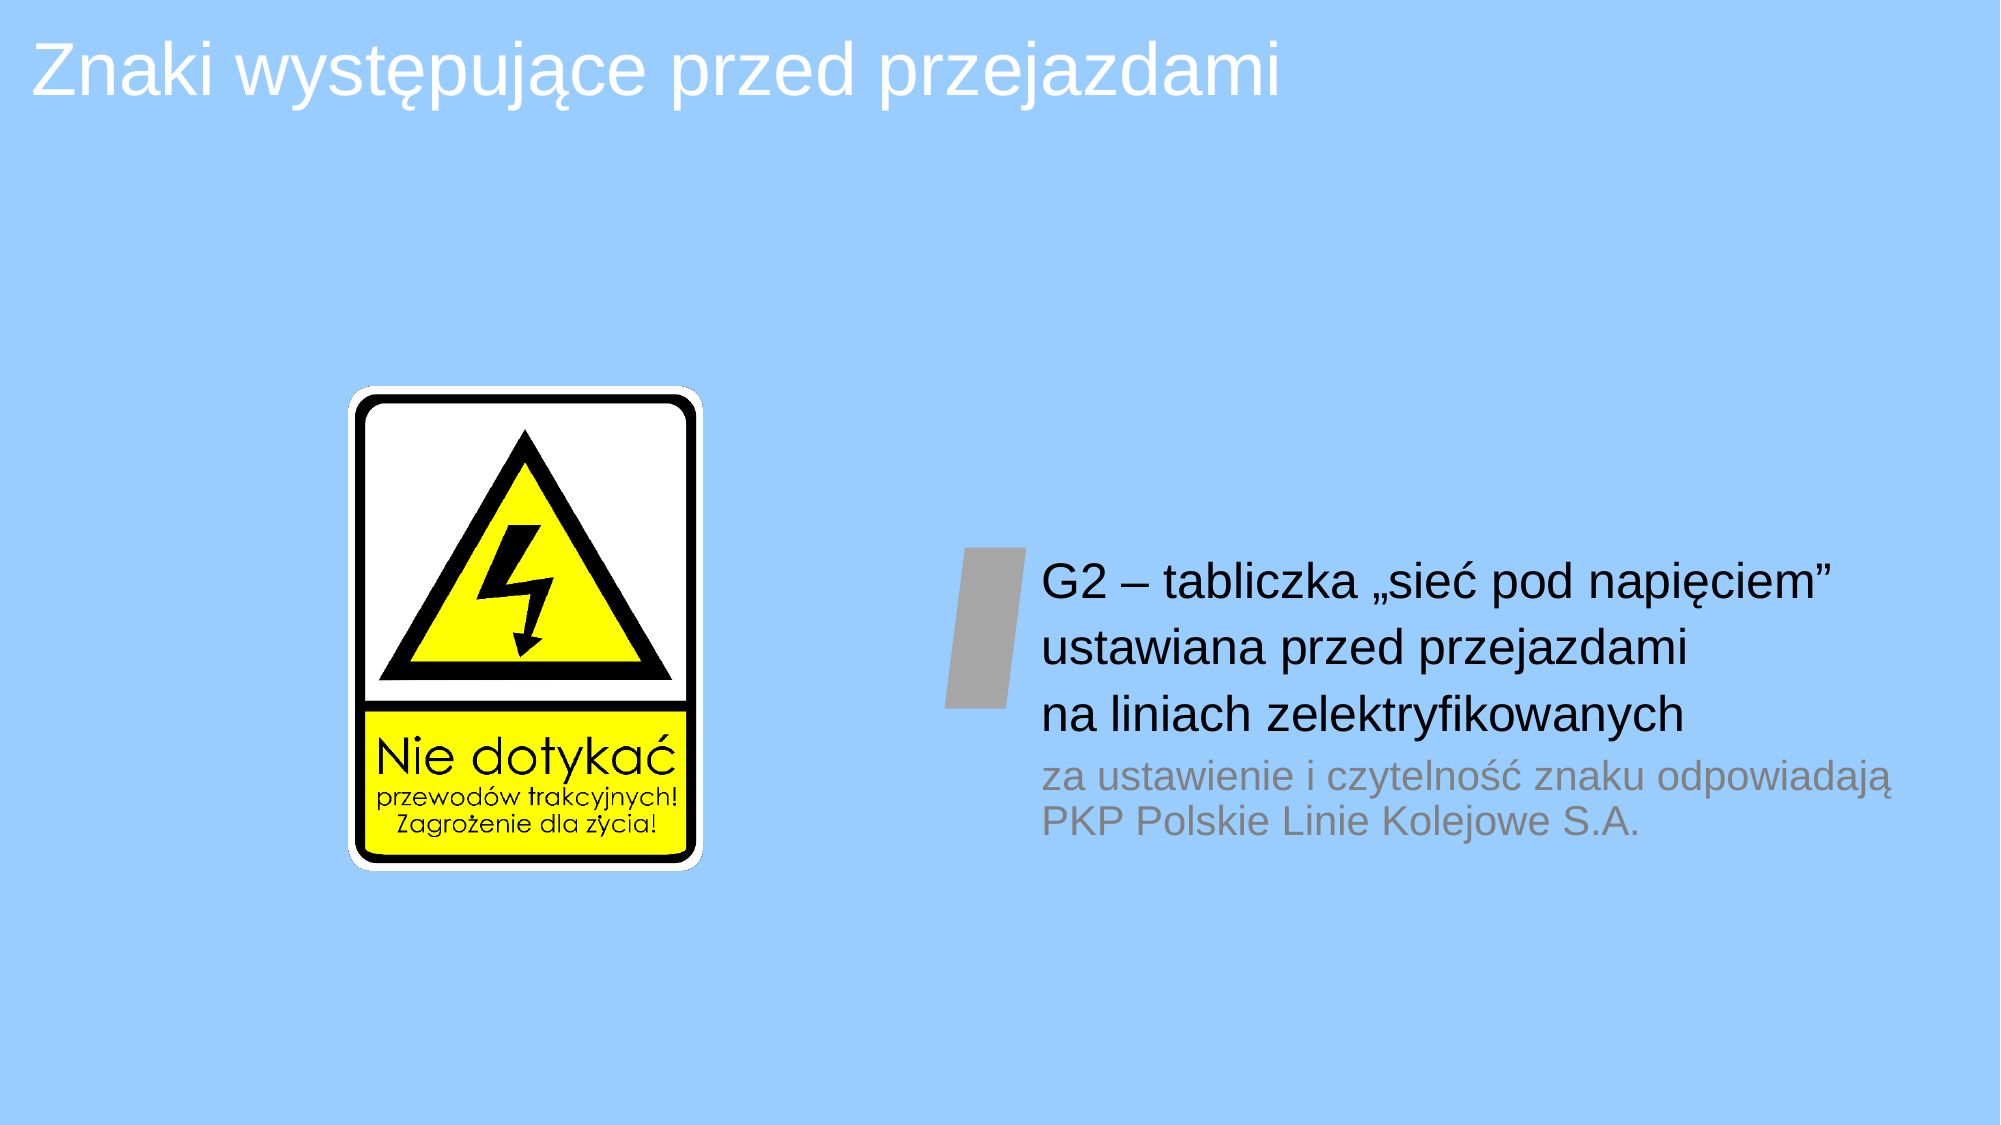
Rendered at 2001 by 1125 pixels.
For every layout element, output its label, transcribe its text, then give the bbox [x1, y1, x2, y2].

title Znaki występujące przed przejazdami [17, 23, 1743, 78]
picture [348, 386, 703, 871]
text_box G2 – tabliczka „sieć pod napięciem” ustawiana przed przejazdami na liniach zelektryfikowanych za ustawienie i czytelność znaku odpowiadają PKP Polskie Linie Kolejowe S.A. [1026, 547, 1958, 870]
text_box [944, 547, 1026, 709]
